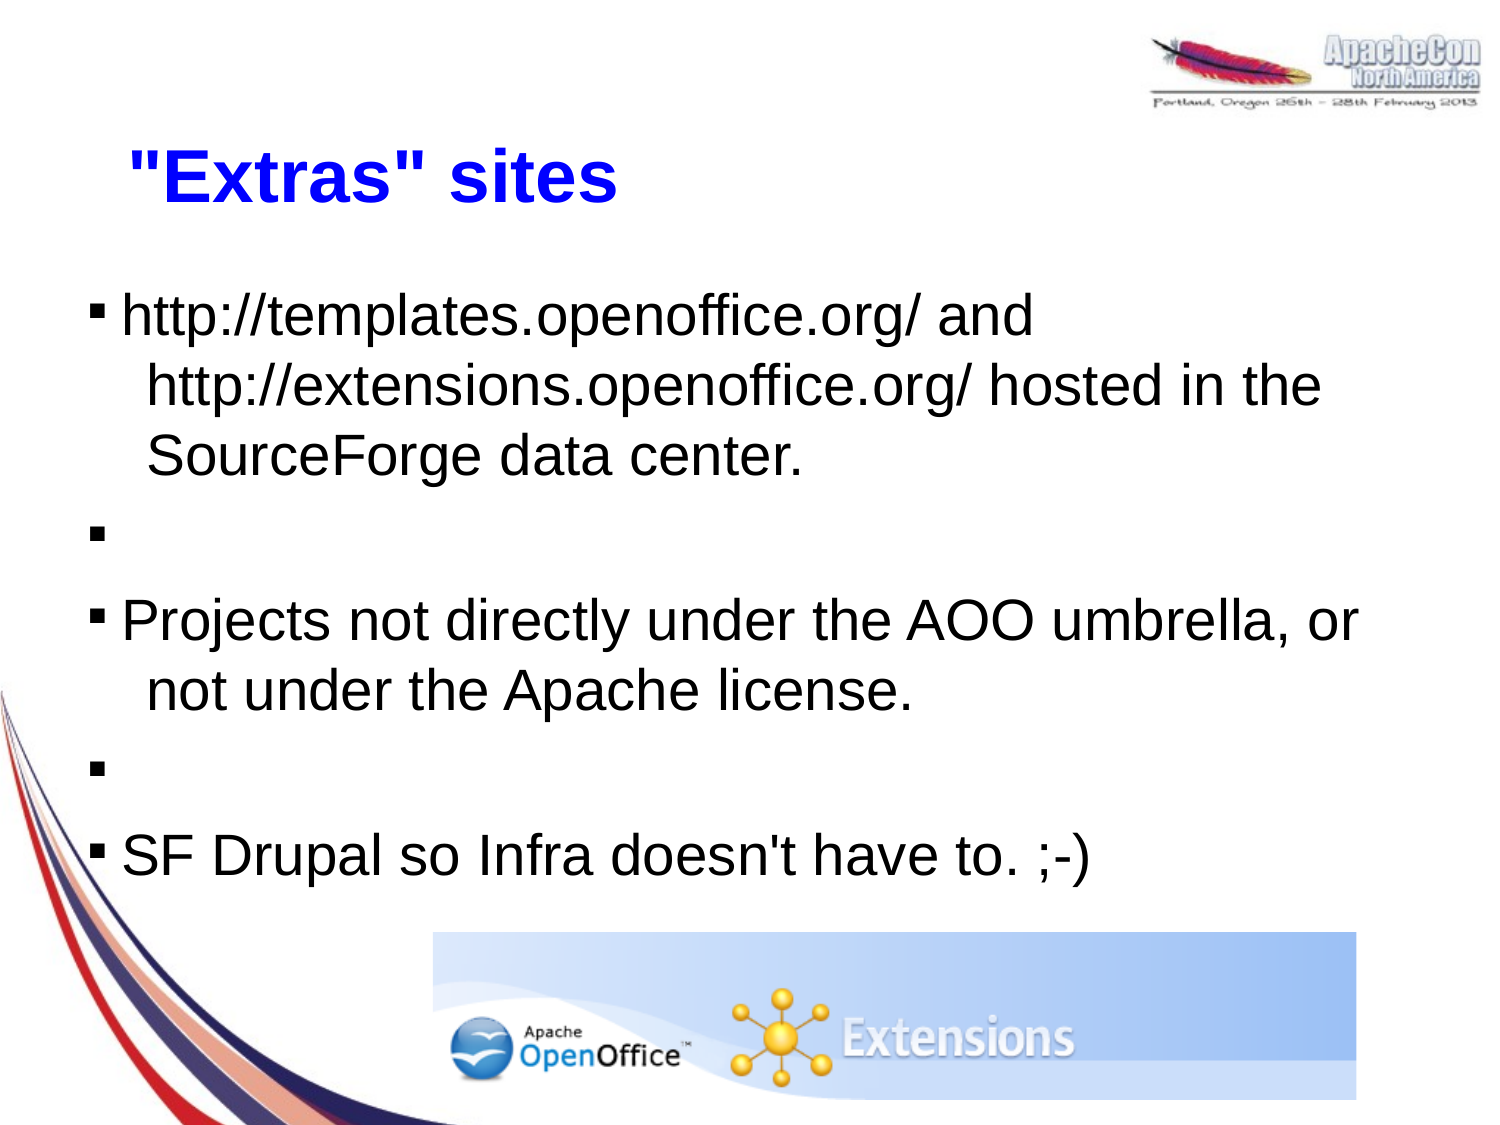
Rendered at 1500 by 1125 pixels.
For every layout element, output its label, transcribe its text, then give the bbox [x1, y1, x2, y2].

text_box [432, 932, 1357, 1100]
title "Extras" sites [75, 44, 1426, 233]
list http://templates.openoffice.org/ and http://extensions.openoffice.org/ hosted in the SourceForge data center. Projects not directly under the AOO umbrella, or not under the Apache license. SF Drupal so Infra doesn't have to. ;-) [75, 262, 1426, 1078]
picture [0, 0, 1500, 1125]
